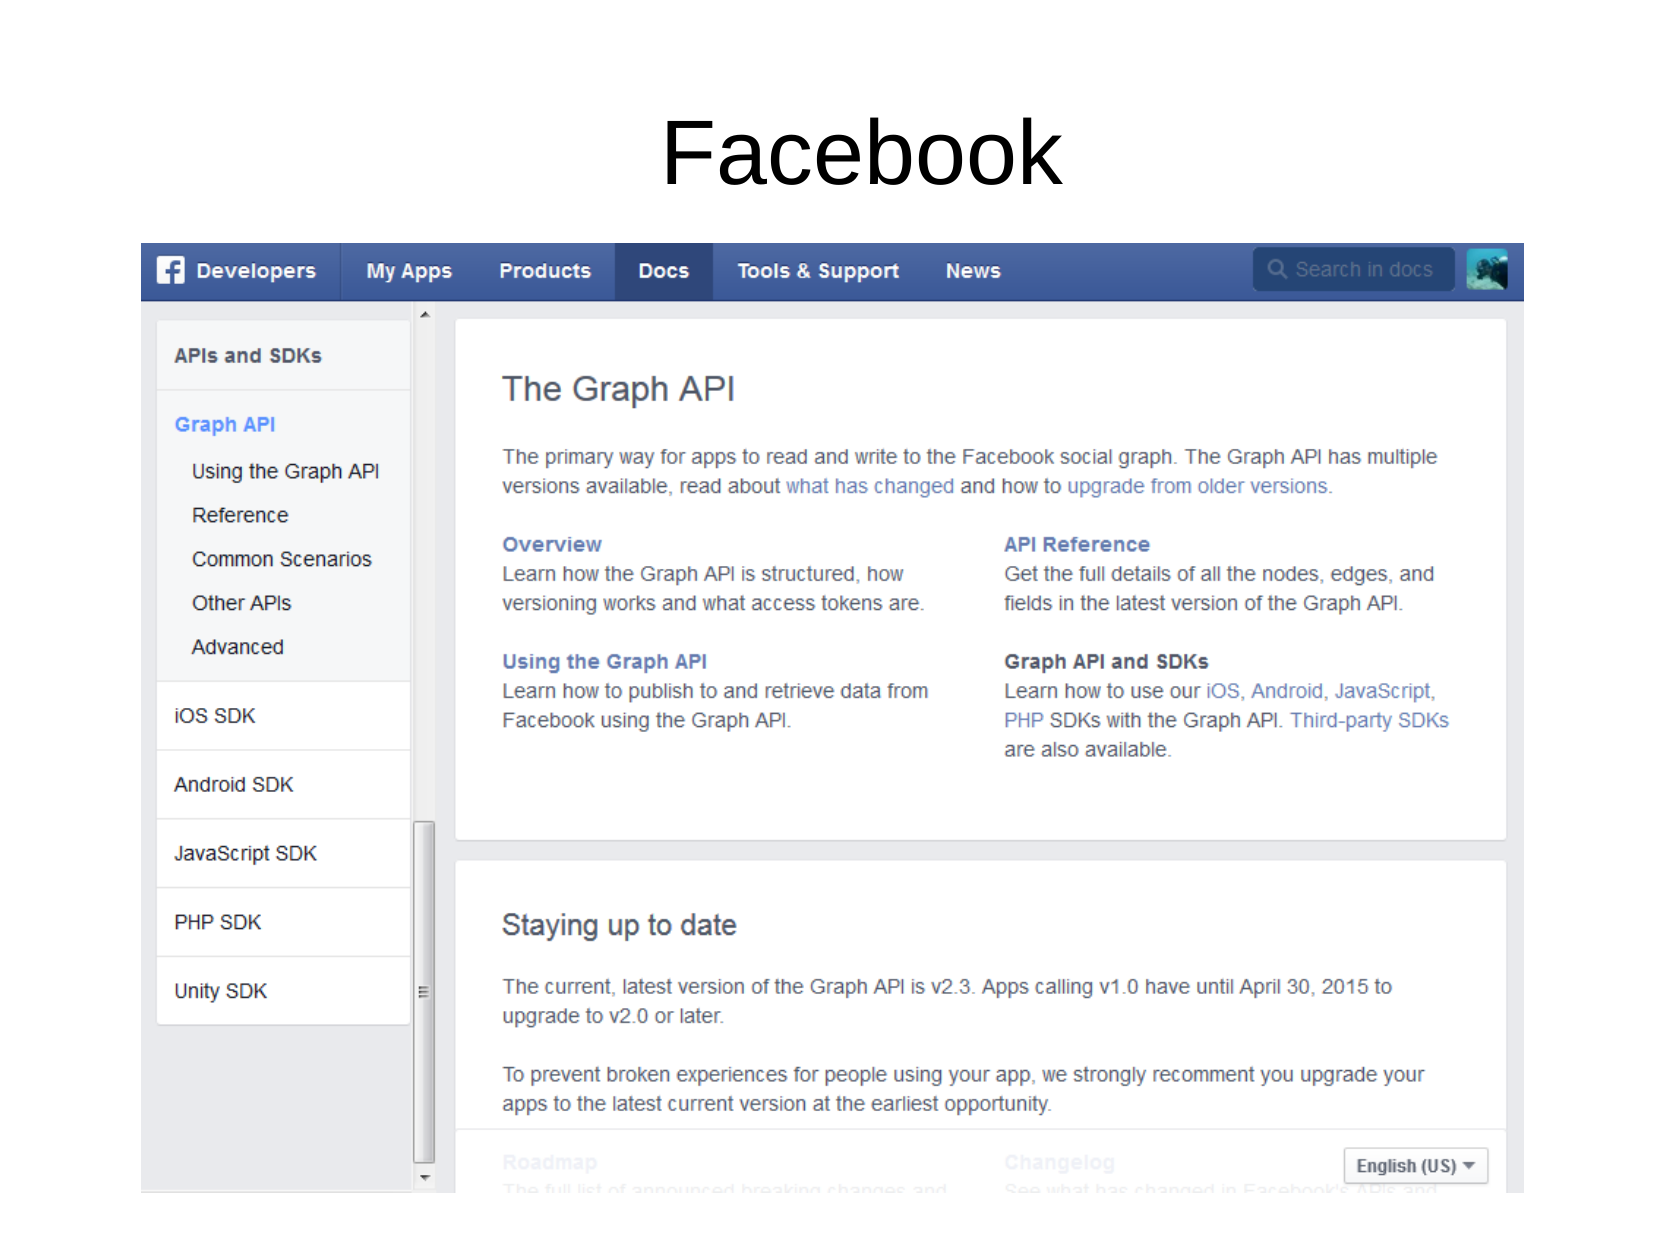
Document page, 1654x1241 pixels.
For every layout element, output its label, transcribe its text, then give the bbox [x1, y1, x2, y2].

picture [141, 243, 1524, 1193]
title Facebook [82, 49, 1571, 257]
